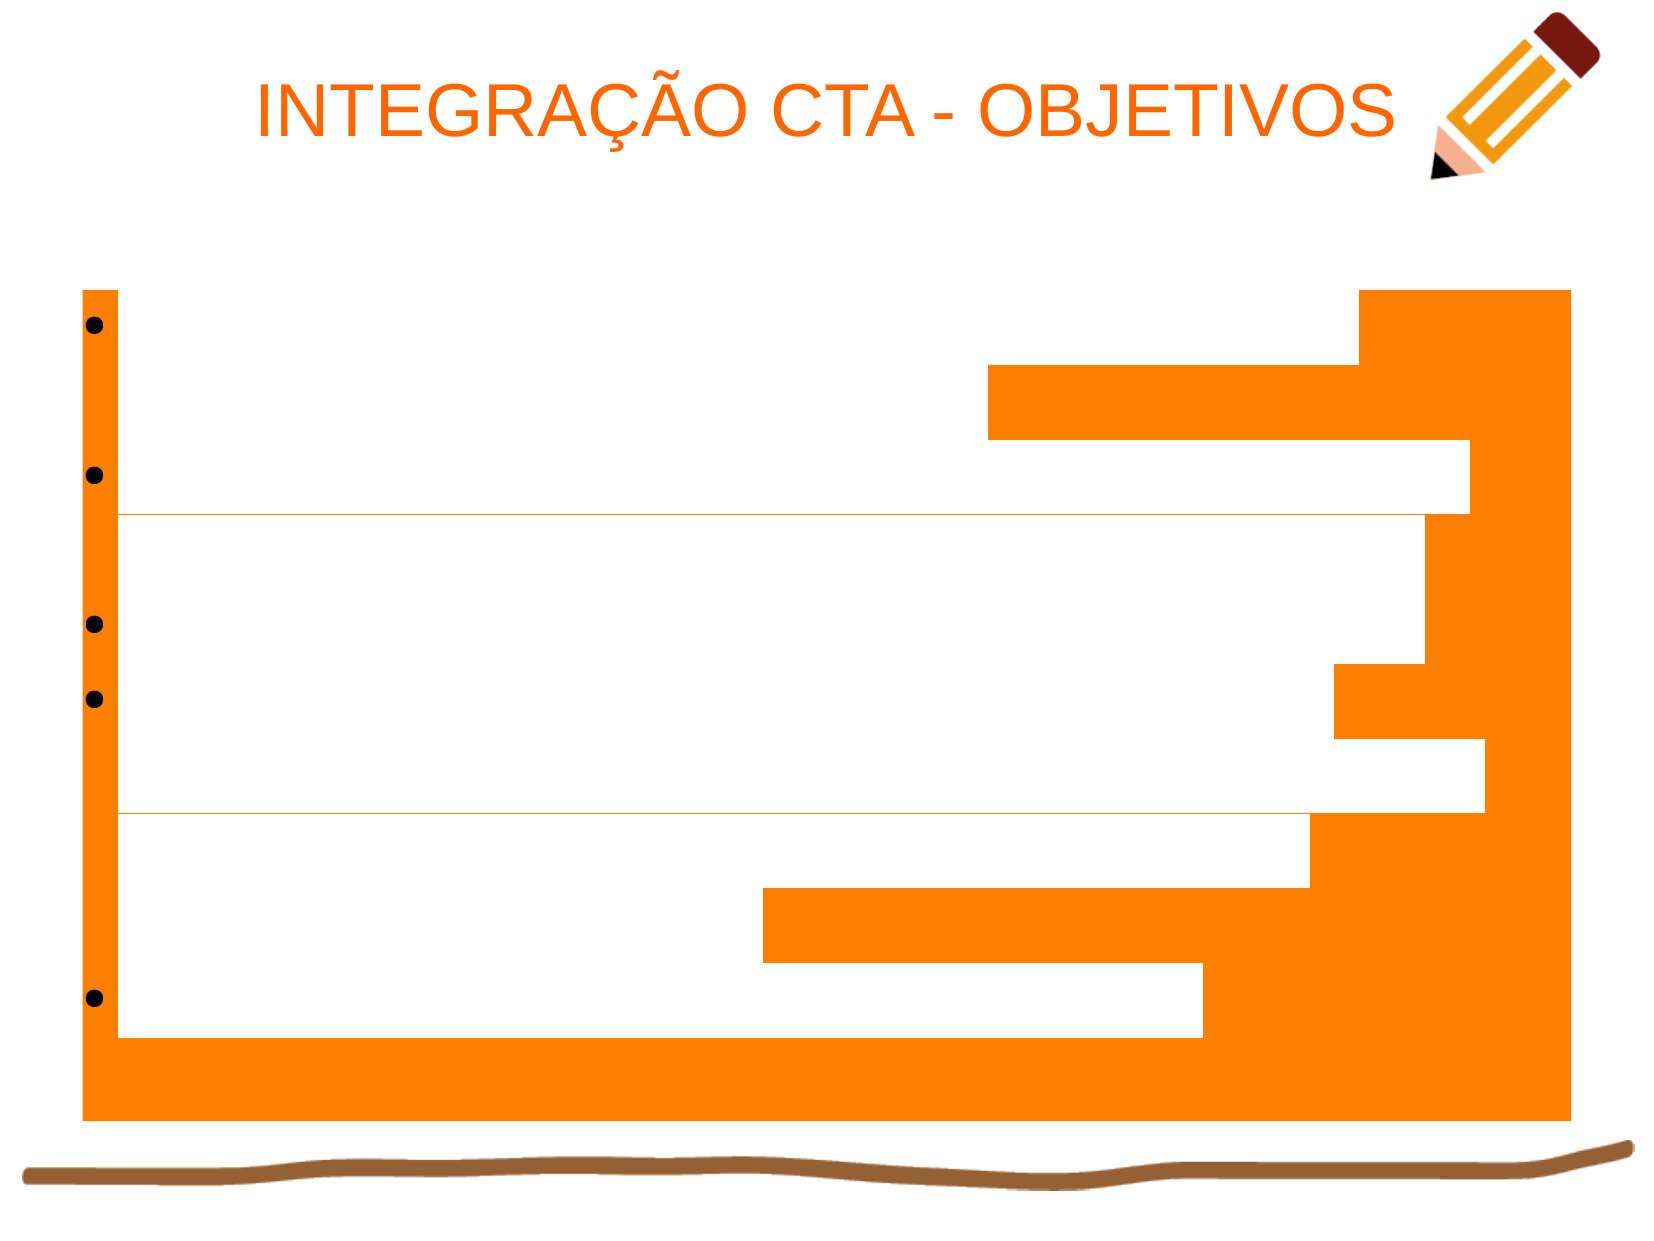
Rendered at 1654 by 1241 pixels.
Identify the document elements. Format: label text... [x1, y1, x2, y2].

title INTEGRAÇÃO CTA - OBJETIVOS [82, 49, 1571, 172]
picture [1430, 12, 1601, 181]
subtitle Desenvolver estratégias de controle de semáforos para uma região Desenvolver um simulador de tráfego para testar e avaliar as estratégias de controle Comparar o desempenho das estratégias Avaliar e comparar a complexidade do processo de desenvolvimento do software, quando desenvolvido em paradigmas diferentes(PI e PON) Desenvolver uma interface gráfica [82, 290, 1571, 1122]
picture [22, 1140, 1635, 1191]
